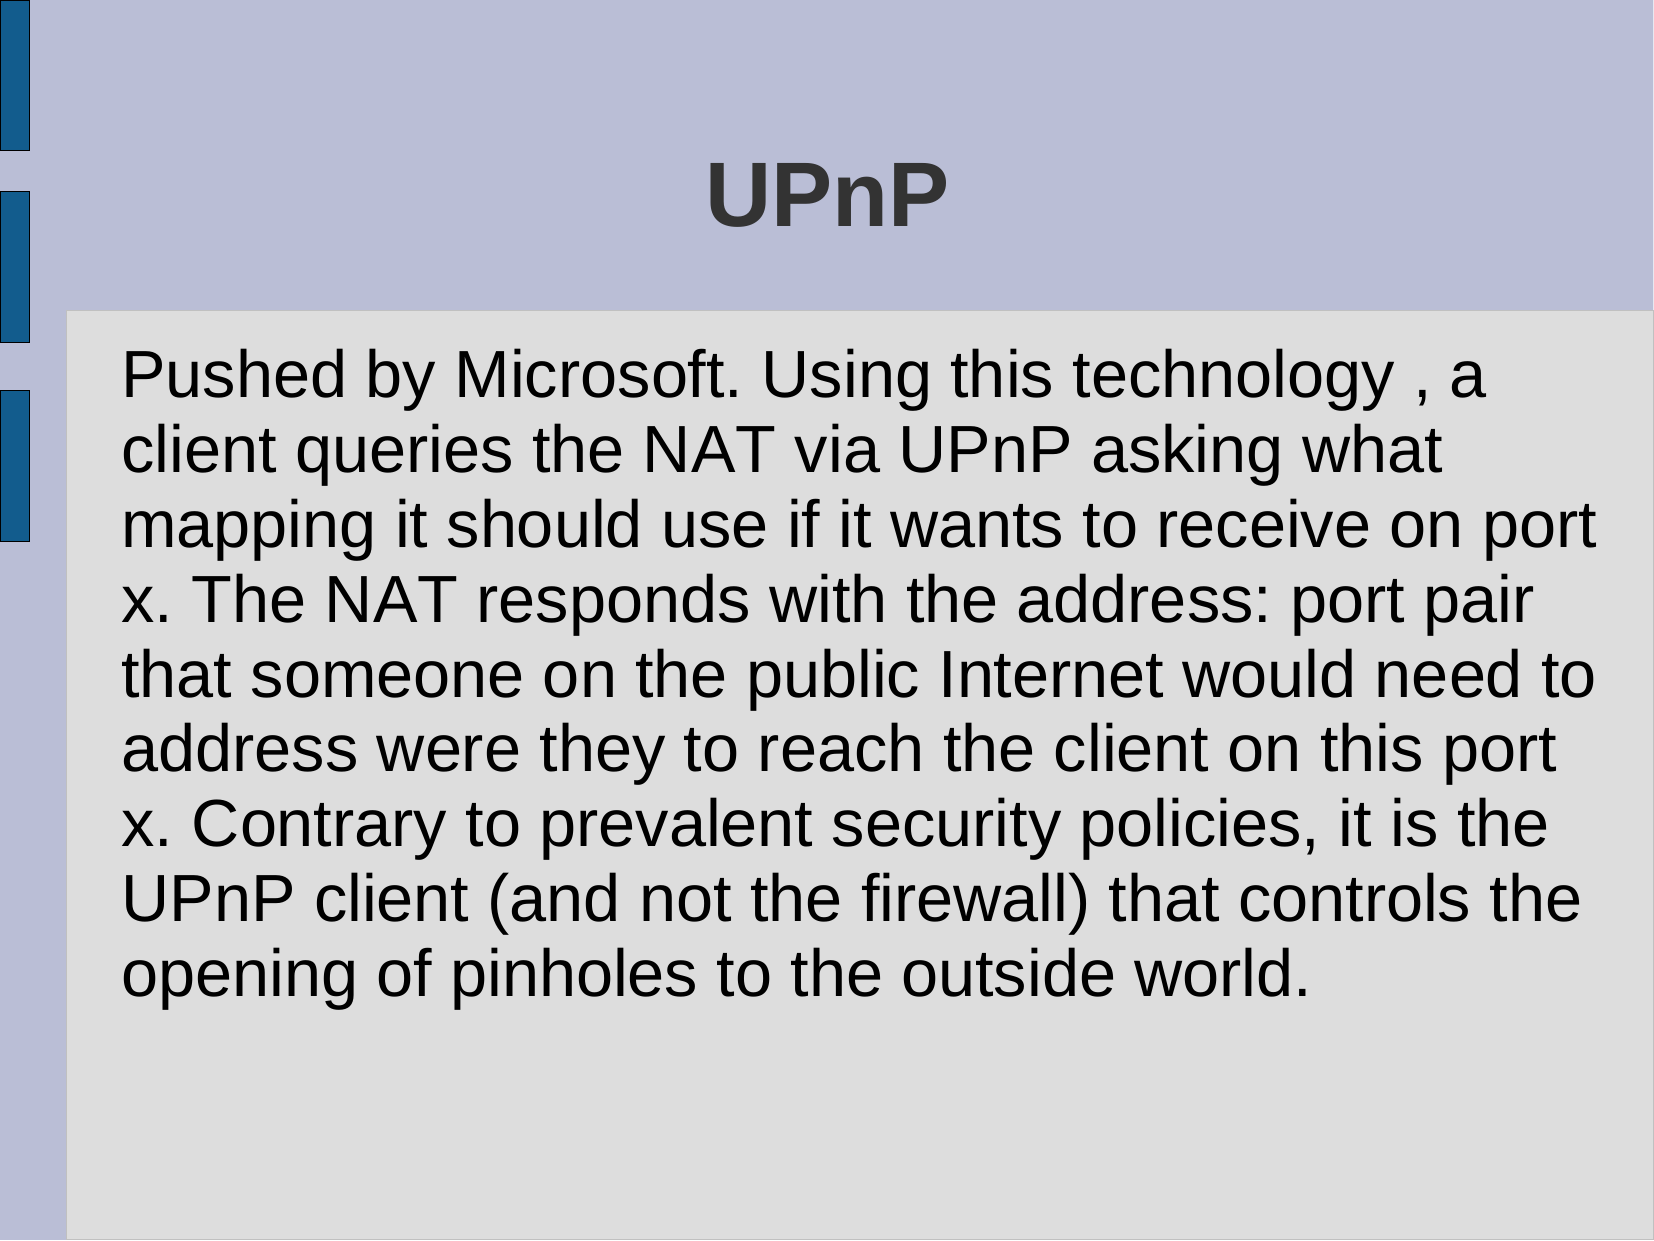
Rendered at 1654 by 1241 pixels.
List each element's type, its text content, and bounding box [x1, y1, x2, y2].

title UPnP [121, 91, 1534, 299]
list Pushed by Microsoft. Using this technology , a client queries the NAT via UPnP asking what mapping it should use if it wants to receive on port x. The NAT responds with the address: port pair that someone on the public Internet would need to address were they to reach the client on this port x. Contrary to prevalent security policies, it is the UPnP client (and not the firewall) that controls the opening of pinholes to the outside world. [121, 337, 1613, 1201]
